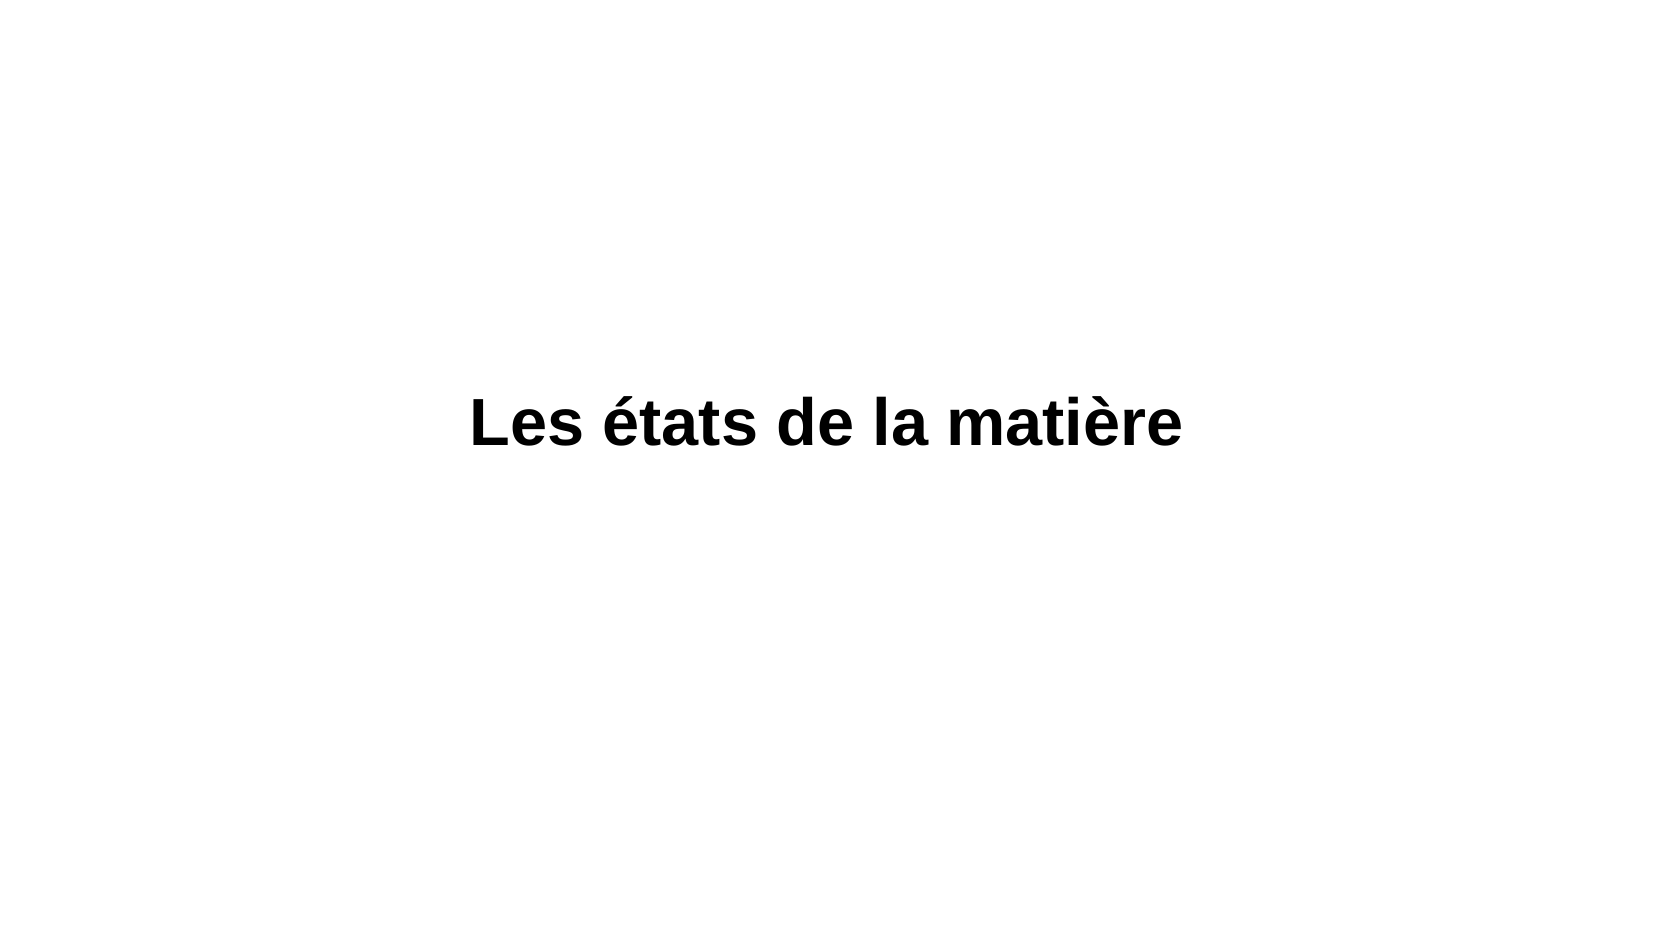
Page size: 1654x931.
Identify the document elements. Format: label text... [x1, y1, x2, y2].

subtitle Les états de la matière [82, 88, 1571, 758]
